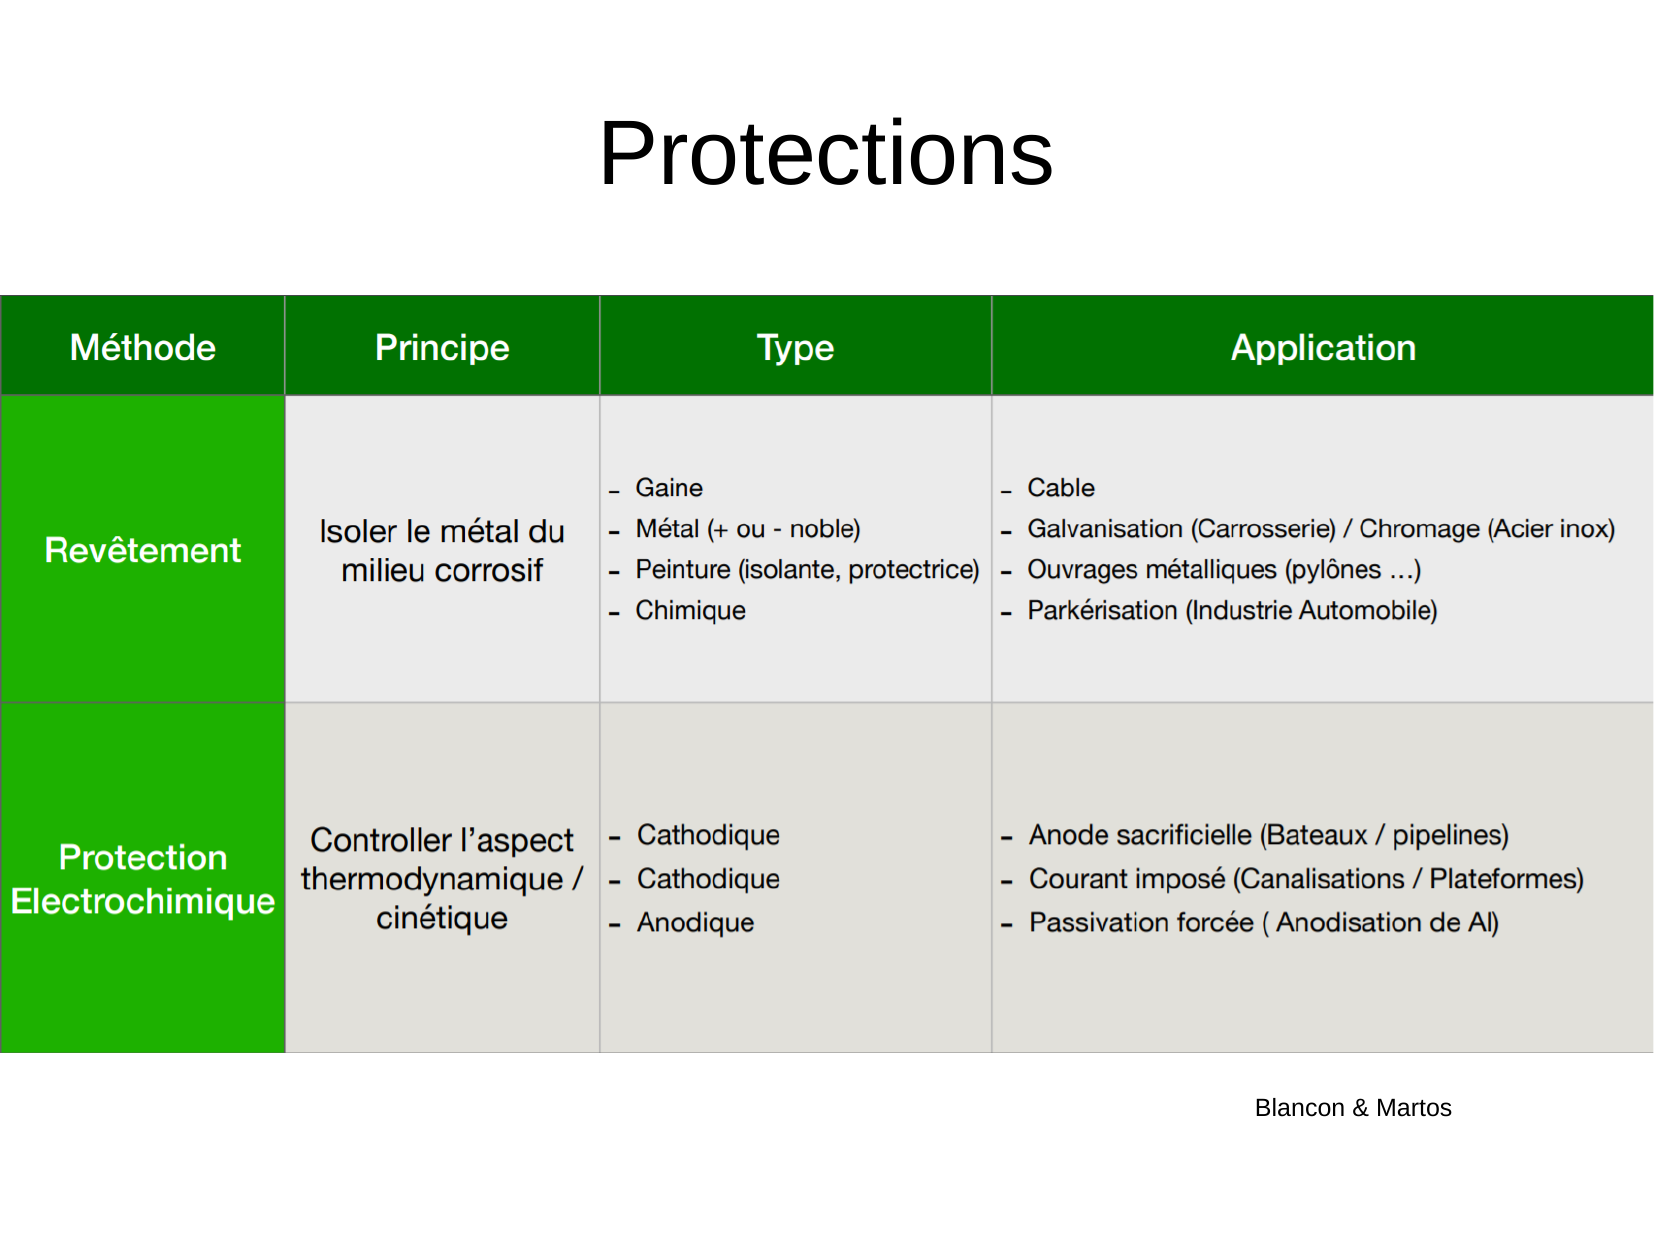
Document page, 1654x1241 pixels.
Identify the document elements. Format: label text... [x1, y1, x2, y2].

title Protections [82, 49, 1571, 257]
picture [0, 295, 1654, 1053]
text_box Blancon & Martos [1240, 1086, 1654, 1130]
